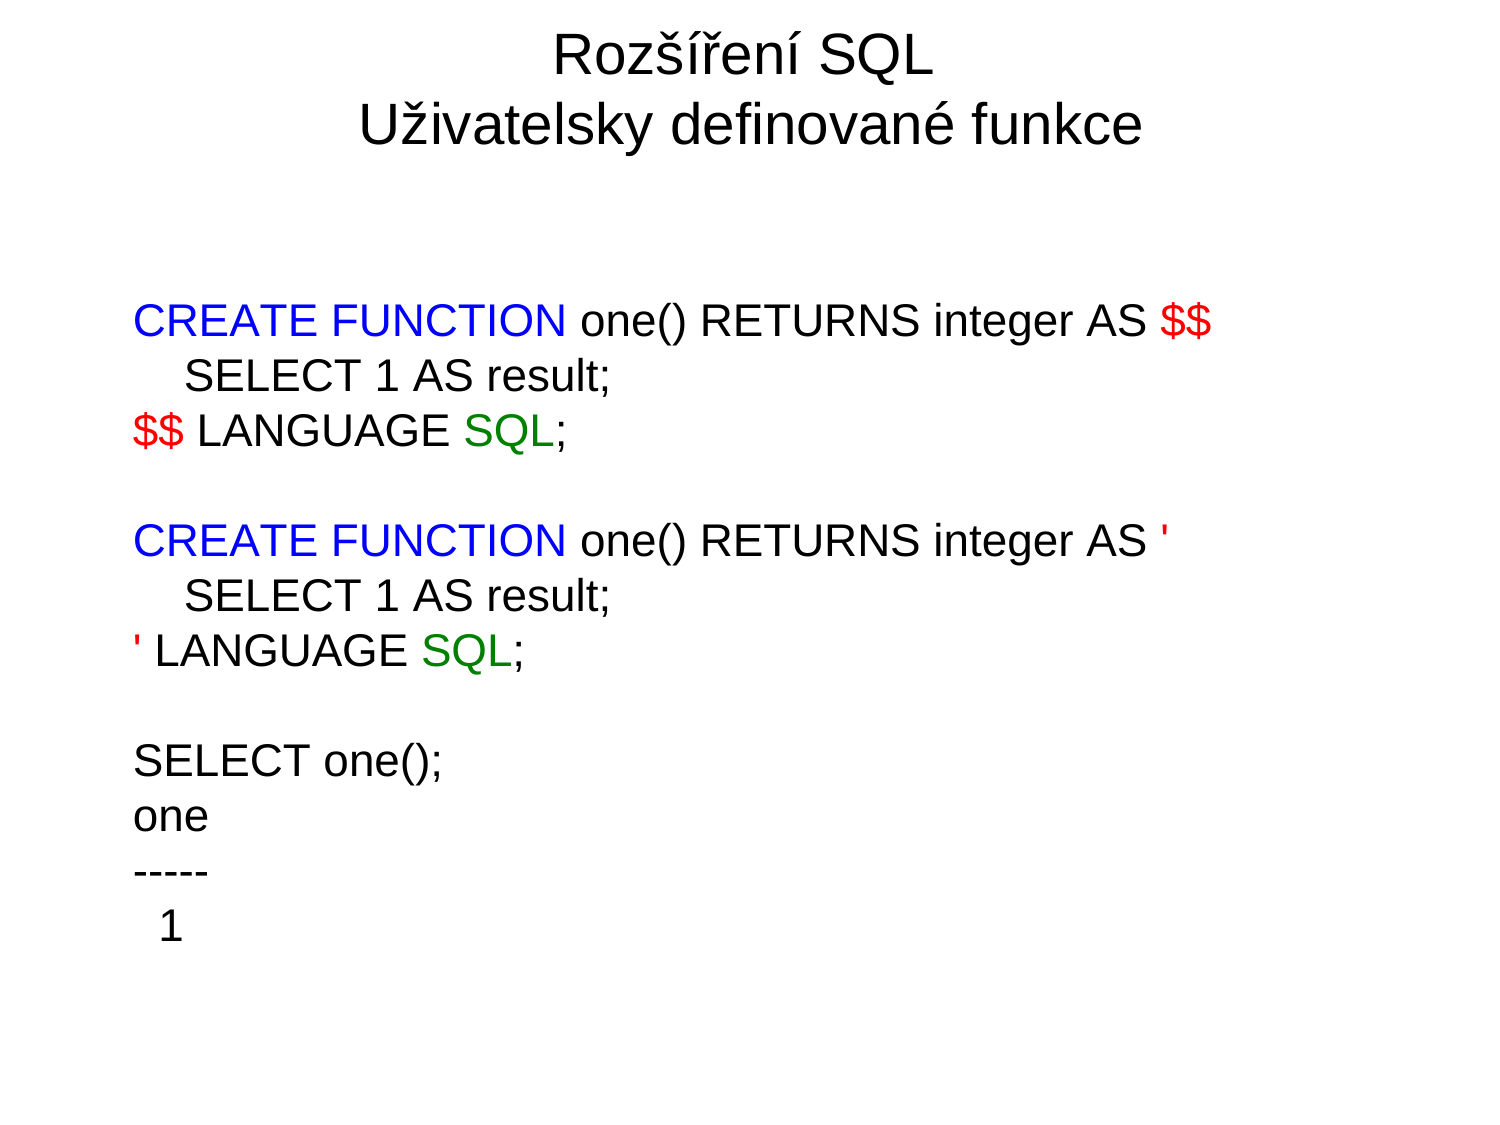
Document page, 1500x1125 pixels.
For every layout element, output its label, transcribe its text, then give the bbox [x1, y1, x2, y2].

text_box CREATE FUNCTION one() RETURNS integer AS $$ SELECT 1 AS result; $$ LANGUAGE SQL; CREATE FUNCTION one() RETURNS integer AS ' SELECT 1 AS result; ' LANGUAGE SQL; SELECT one(); one ----- 1 [118, 283, 1335, 969]
title Rozšíření SQL Uživatelsky definované funkce [76, 29, 1427, 144]
